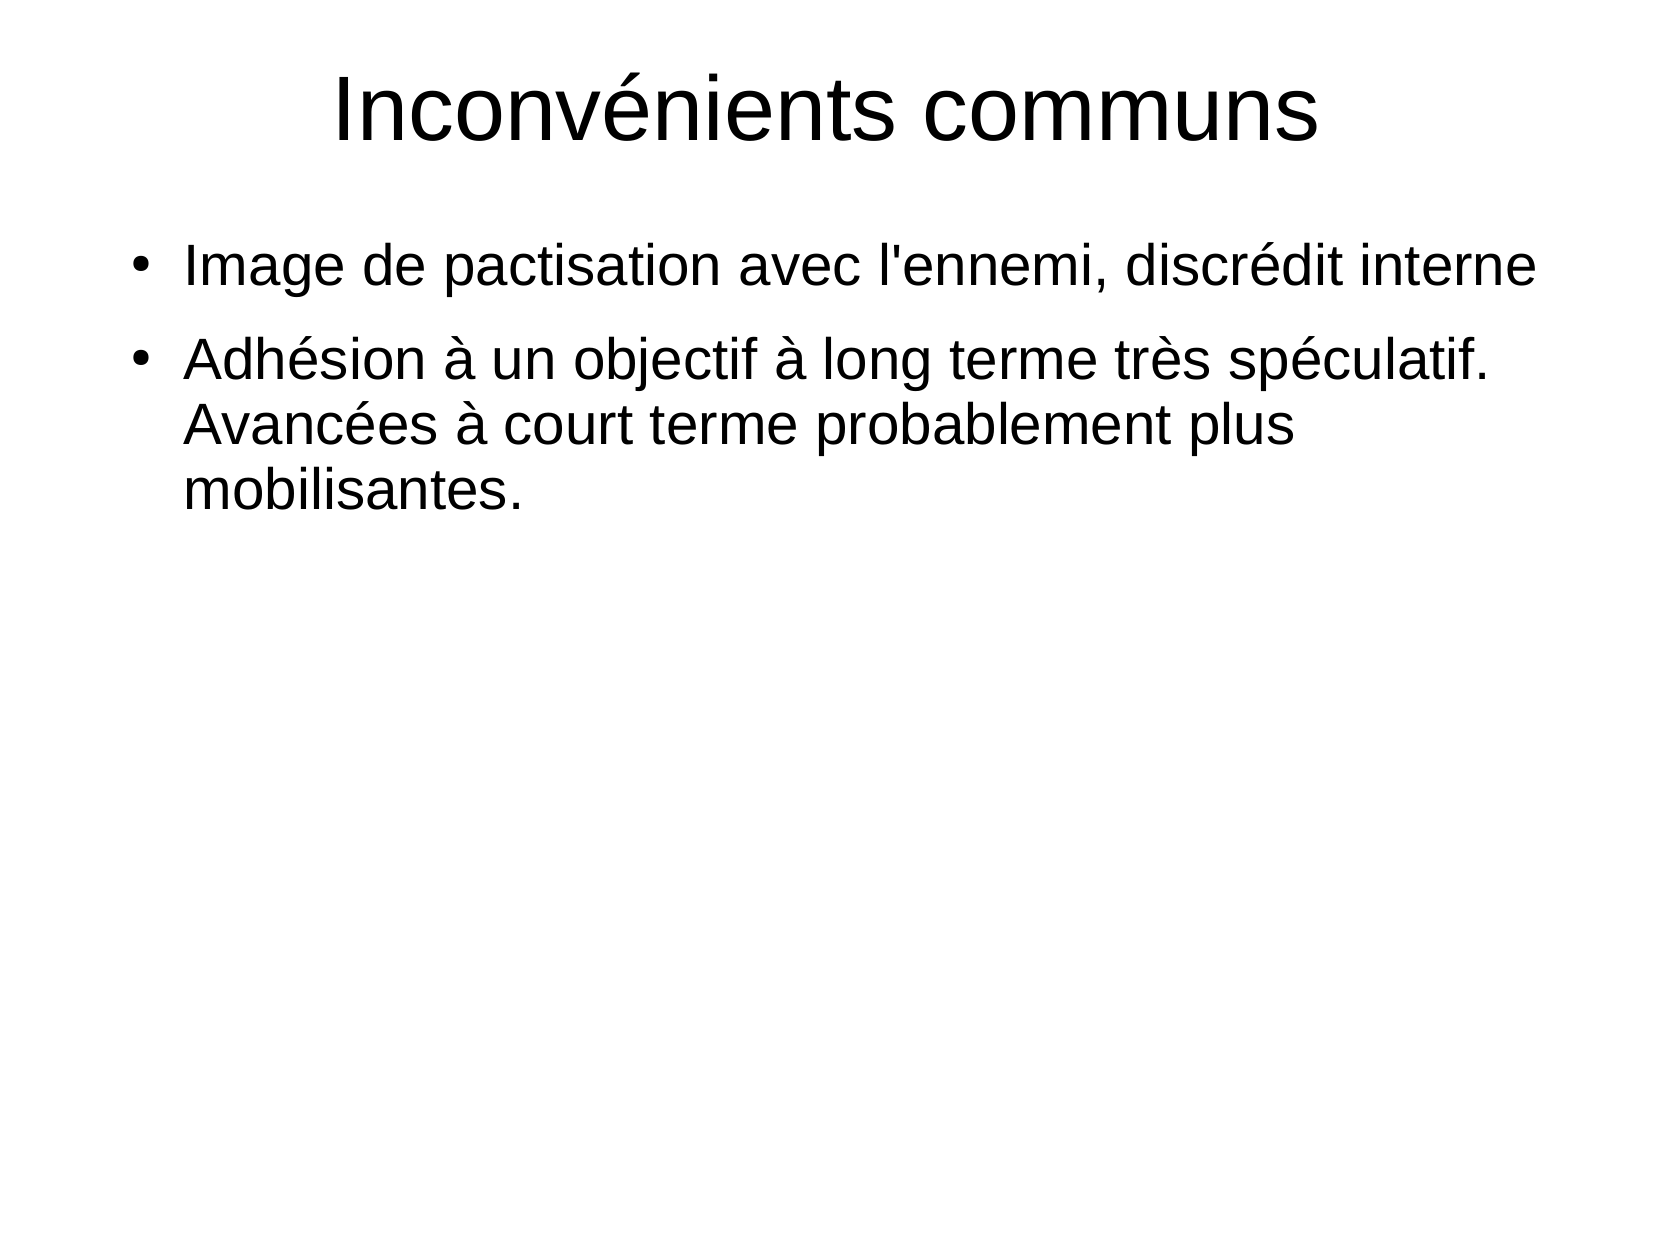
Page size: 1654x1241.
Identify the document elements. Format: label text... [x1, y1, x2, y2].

title Inconvénients communs [82, 5, 1571, 213]
list Image de pactisation avec l'ennemi, discrédit interne Adhésion à un objectif à long terme très spéculatif. Avancées à court terme probablement plus mobilisantes. [112, 232, 1602, 1241]
